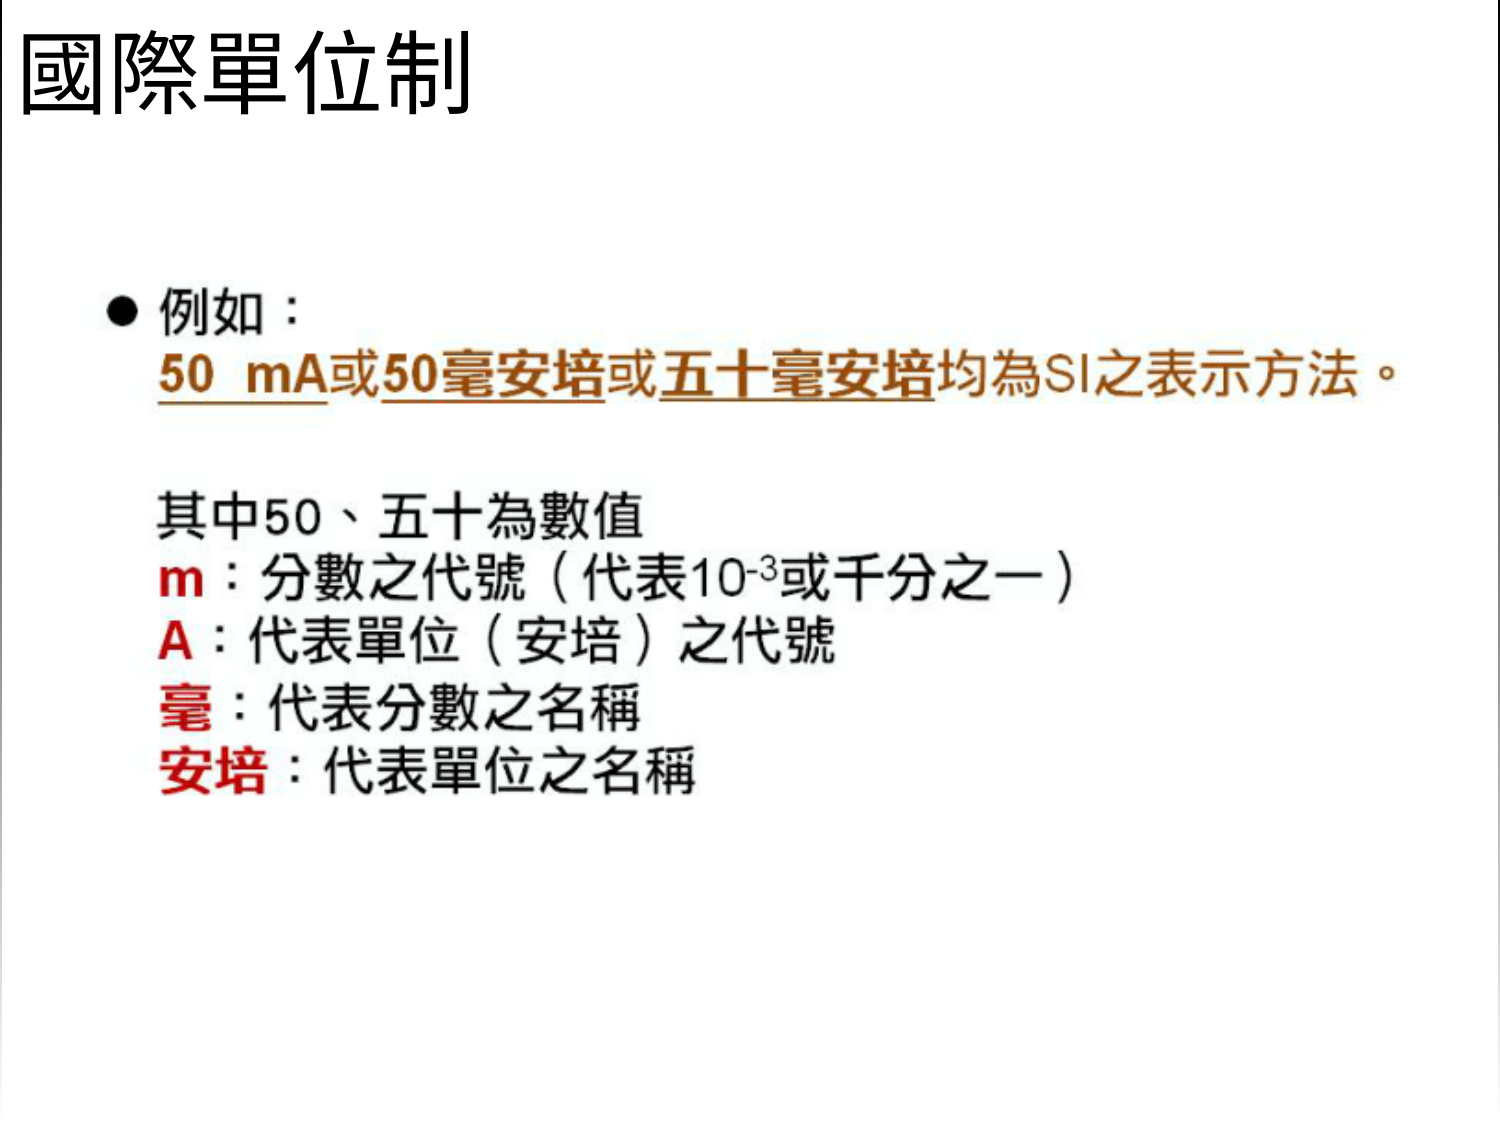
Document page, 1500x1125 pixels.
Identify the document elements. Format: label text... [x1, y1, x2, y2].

picture [2, 0, 1498, 1125]
text_box 國際單位制 [1, 8, 526, 134]
